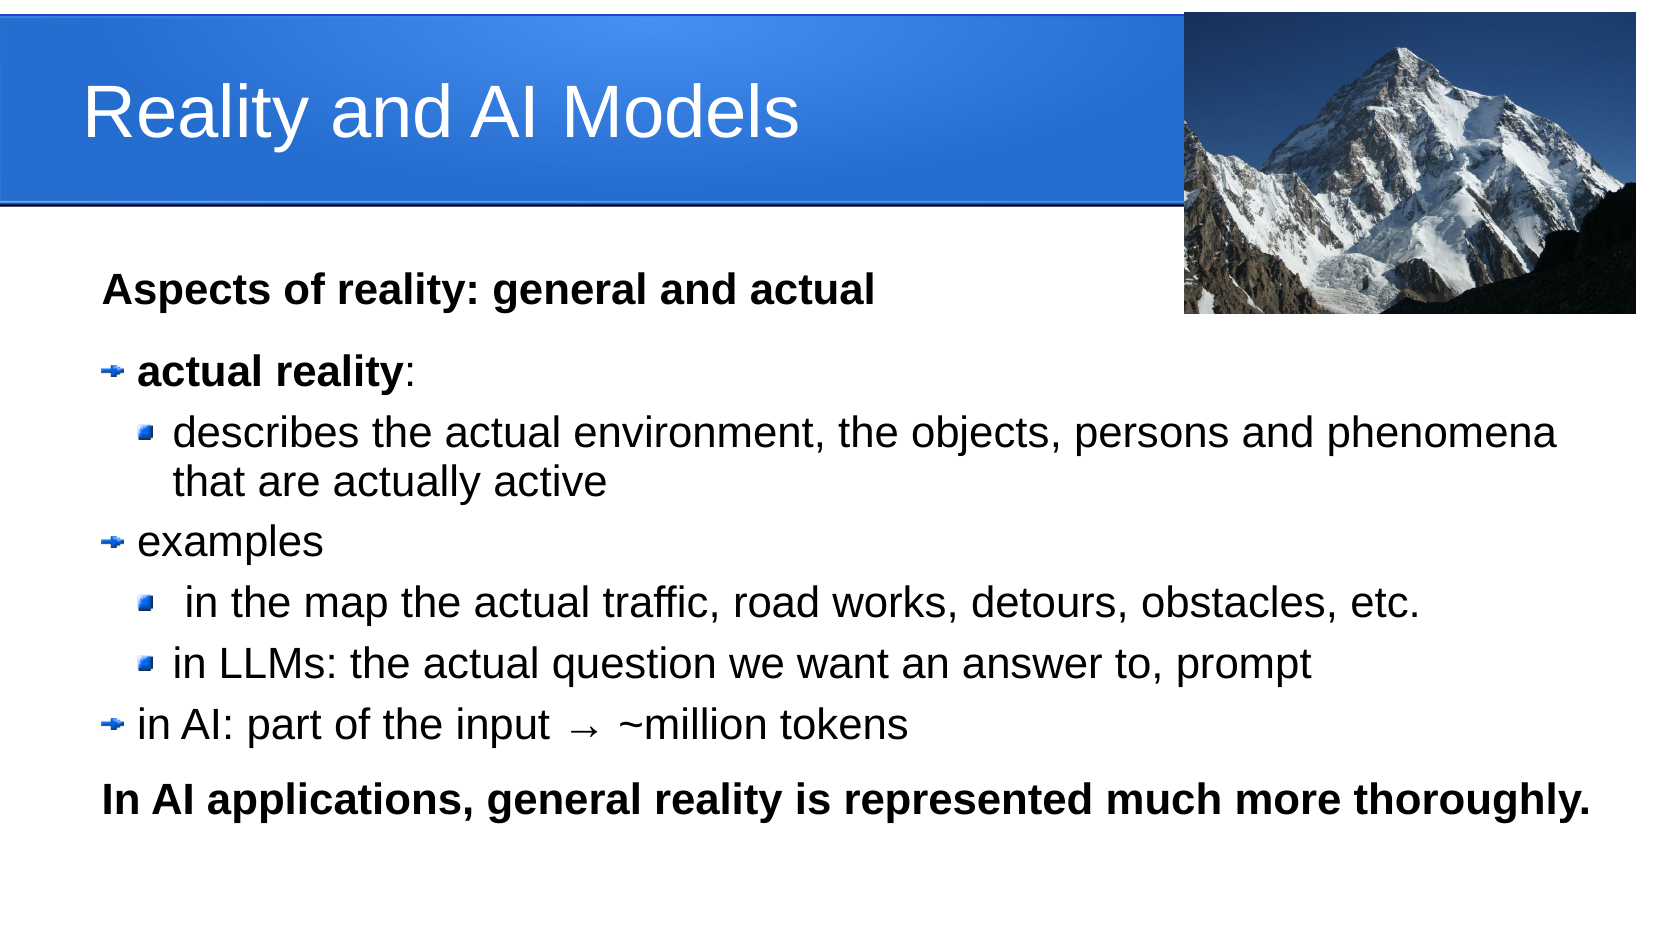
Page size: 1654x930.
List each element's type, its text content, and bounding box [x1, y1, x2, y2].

text_box Aspects of reality: general and actual actual reality: describes the actual environment, the objects, persons and phenomena that are actually active examples in the map the actual traffic, road works, detours, obstacles, etc. in LLMs: the actual question we want an answer to, prompt in AI: part of the input → ~million tokens In AI applications, general reality is represented much more thoroughly. [86, 257, 1626, 893]
picture [1184, 12, 1636, 314]
title Reality and AI Models [82, 35, 1184, 189]
